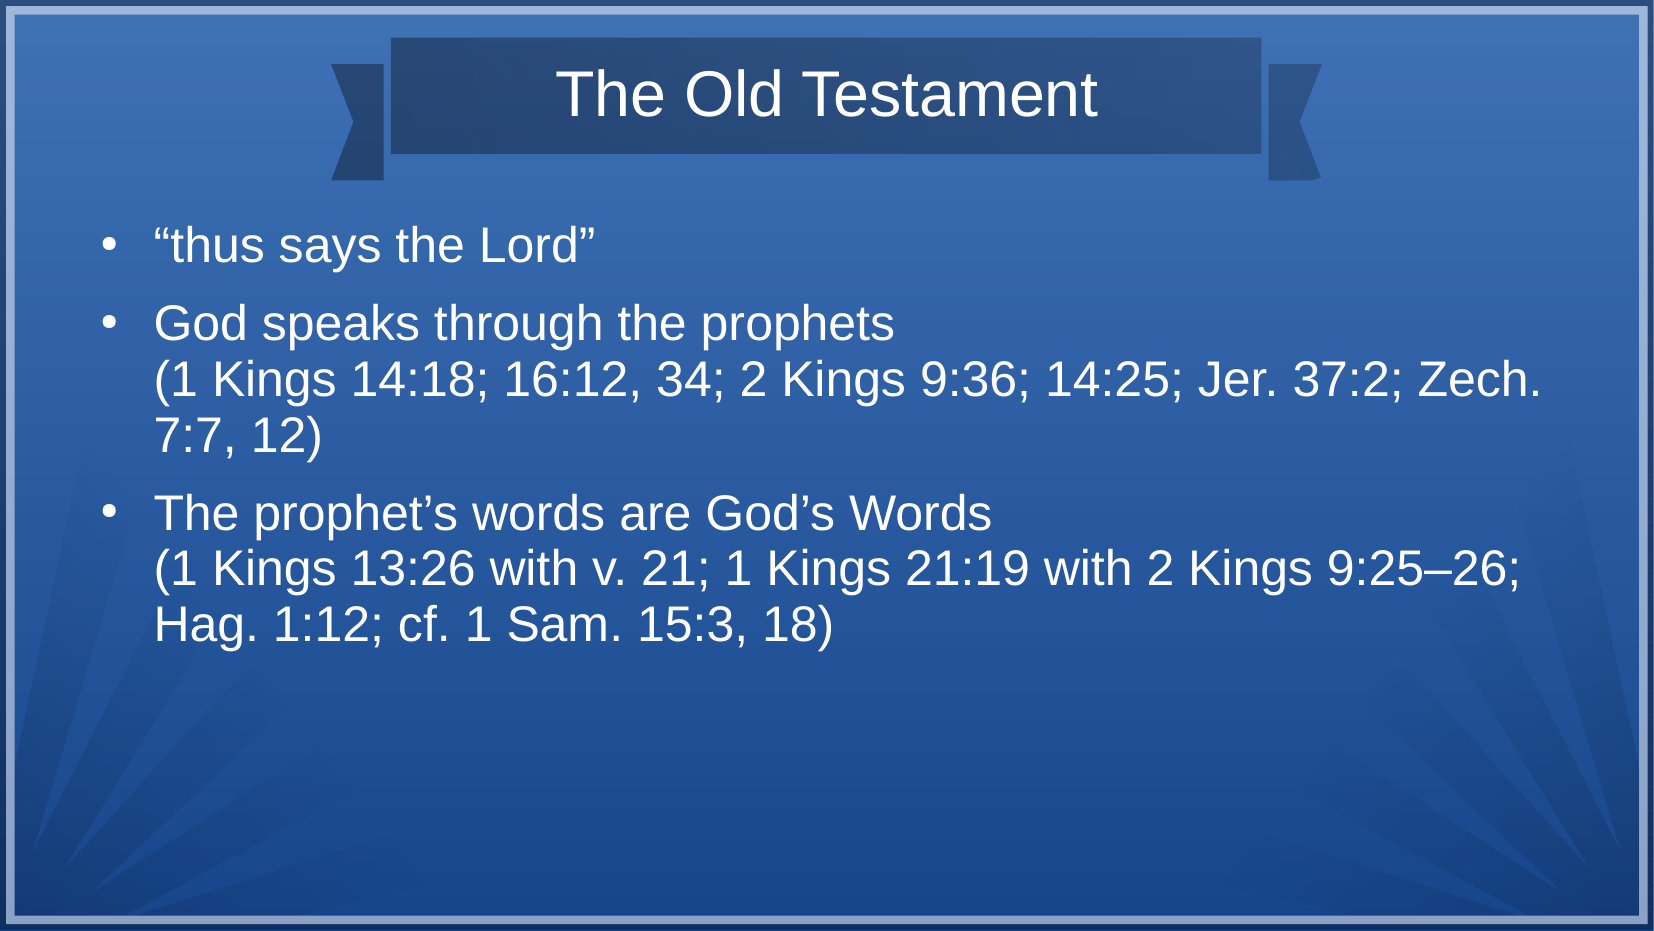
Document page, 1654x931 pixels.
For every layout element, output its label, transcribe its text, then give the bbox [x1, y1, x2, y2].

title The Old Testament [389, 35, 1264, 154]
list “thus says the Lord” God speaks through the prophets (1 Kings 14:18; 16:12, 34; 2 Kings 9:36; 14:25; Jer. 37:2; Zech. 7:7, 12) The prophet’s words are God’s Words (1 Kings 13:26 with v. 21; 1 Kings 21:19 with 2 Kings 9:25–26; Hag. 1:12; cf. 1 Sam. 15:3, 18) [82, 217, 1571, 758]
